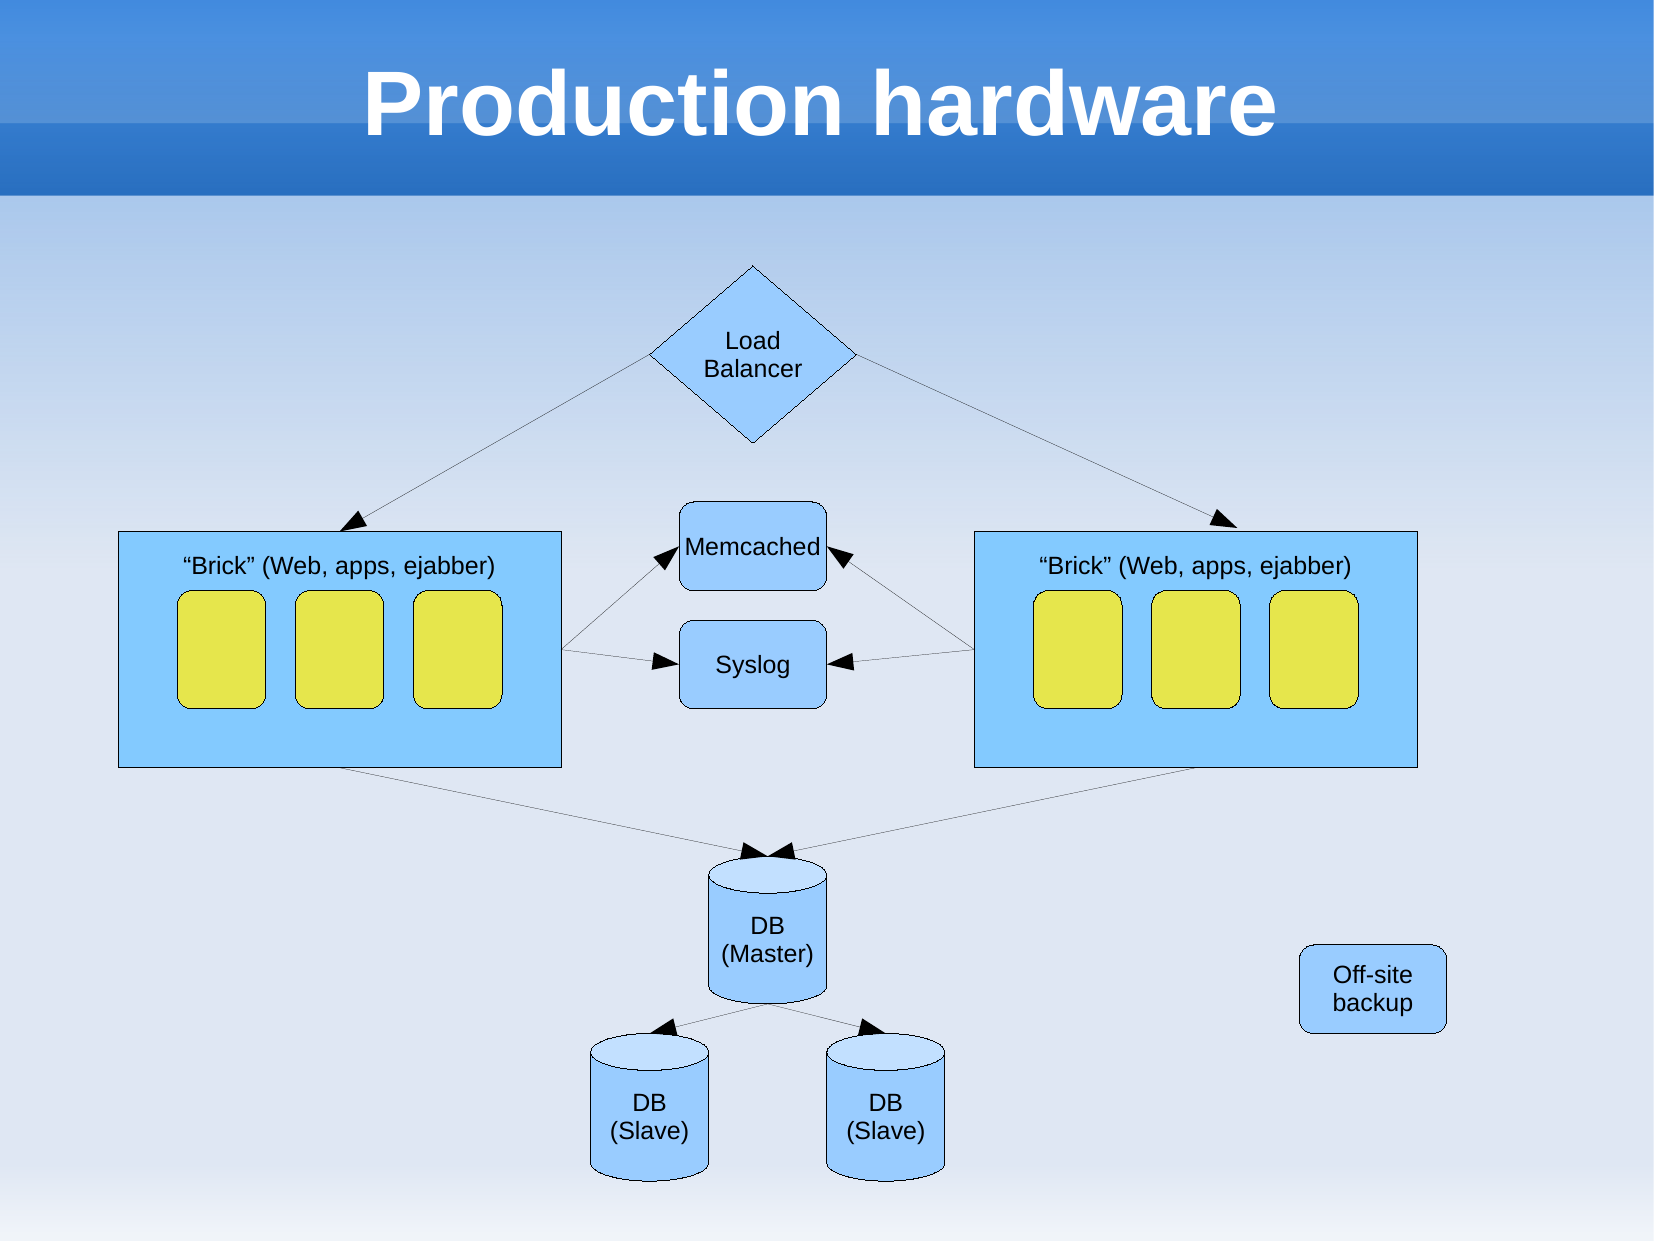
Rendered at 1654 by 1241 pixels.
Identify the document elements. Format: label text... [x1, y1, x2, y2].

text_box Load Balancer [649, 265, 856, 443]
text_box [974, 531, 1418, 544]
title Production hardware [76, 0, 1565, 208]
text_box “Brick” (Web, apps, ejabber) [118, 544, 562, 588]
text_box DB (Slave) [590, 1054, 709, 1182]
text_box “Brick” (Web, apps, ejabber) [974, 544, 1418, 588]
text_box [118, 531, 562, 544]
text_box [118, 588, 562, 768]
text_box Off-site backup [1299, 944, 1447, 1034]
text_box Memcached [679, 501, 827, 591]
text_box DB (Slave) [826, 1053, 945, 1182]
text_box [974, 588, 1418, 768]
picture [0, 0, 1654, 1241]
text_box DB (Master) [708, 876, 827, 1004]
text_box Syslog [679, 620, 827, 709]
